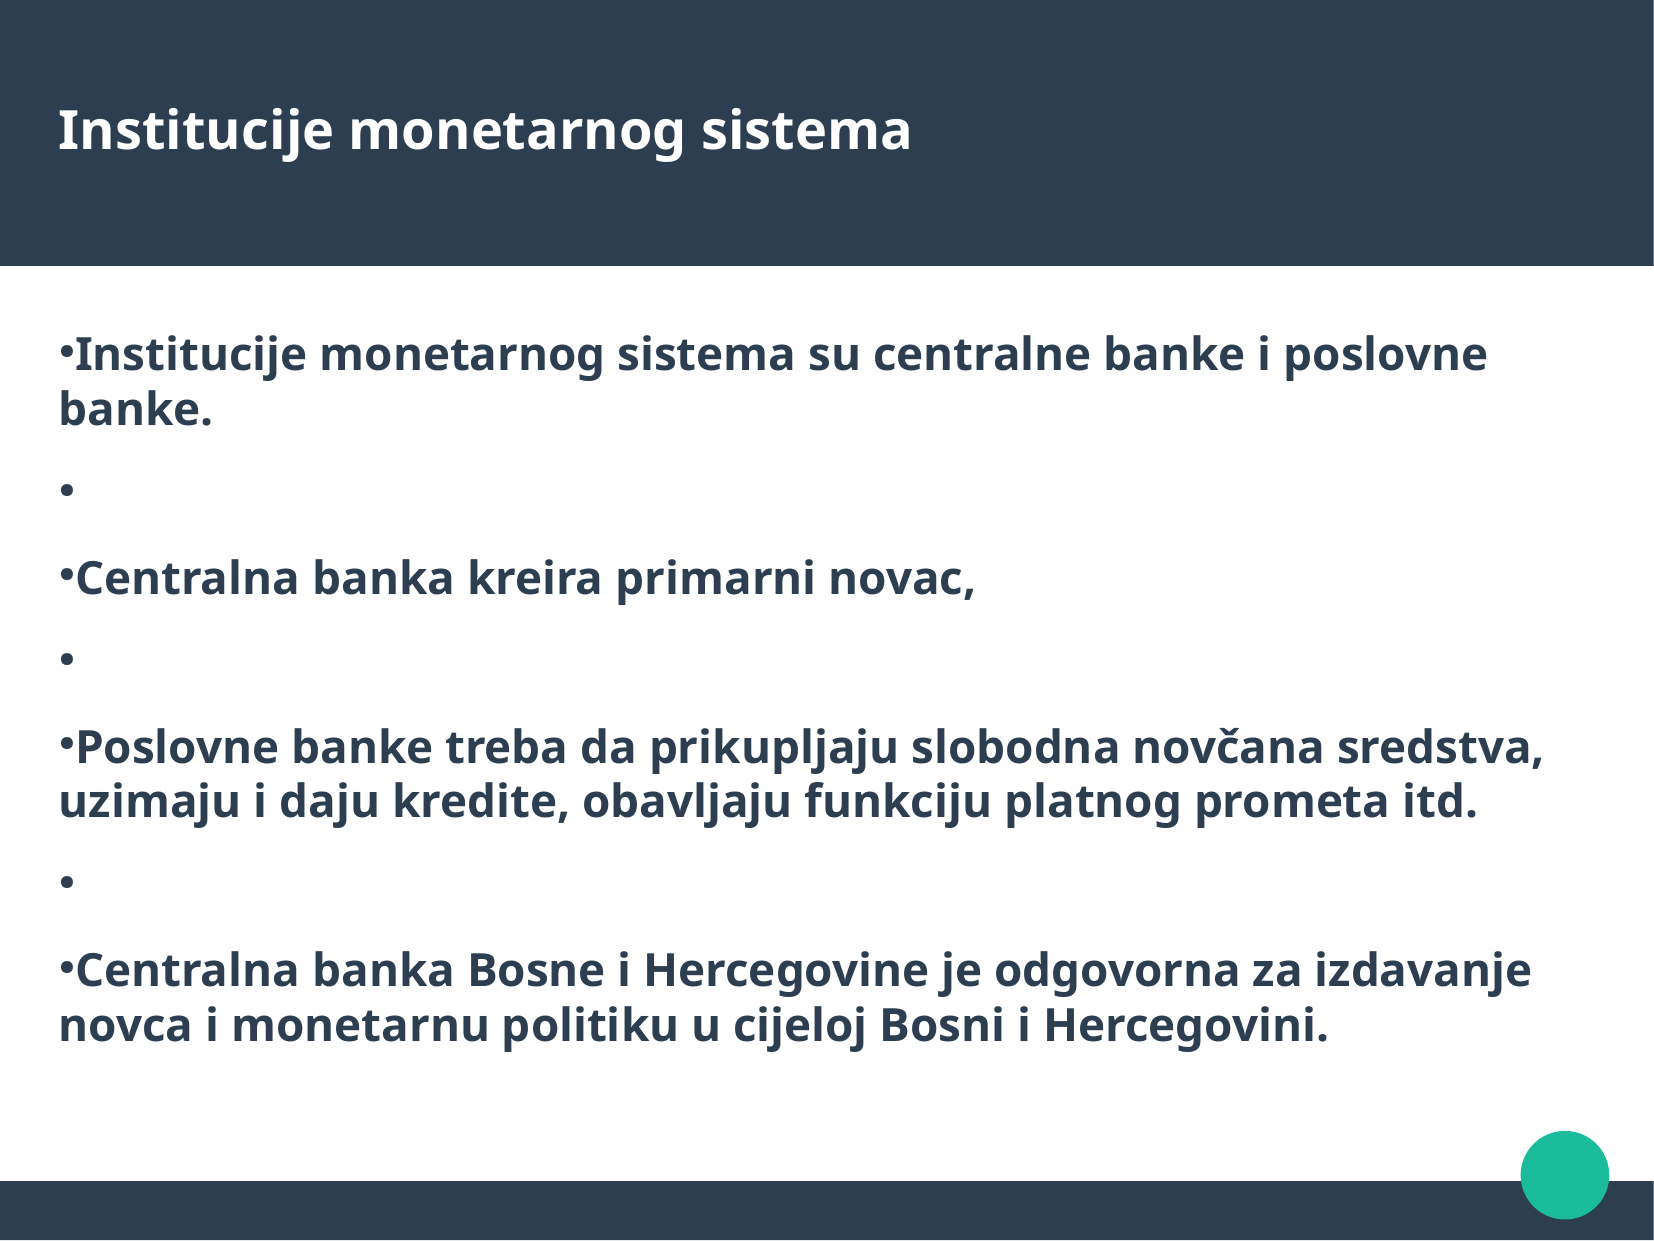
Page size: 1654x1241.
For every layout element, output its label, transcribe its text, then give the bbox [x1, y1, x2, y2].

title Institucije monetarnog sistema [59, 49, 1595, 207]
list Institucije monetarnog sistema su centralne banke i poslovne banke. Centralna banka kreira primarni novac, Poslovne banke treba da prikupljaju slobodna novčana sredstva, uzimaju i daju kredite, obavljaju funkciju platnog prometa itd. Centralna banka Bosne i Hercegovine je odgovorna za izdavanje novca i monetarnu politiku u cijeloj Bosni i Hercegovini. [59, 324, 1595, 1152]
